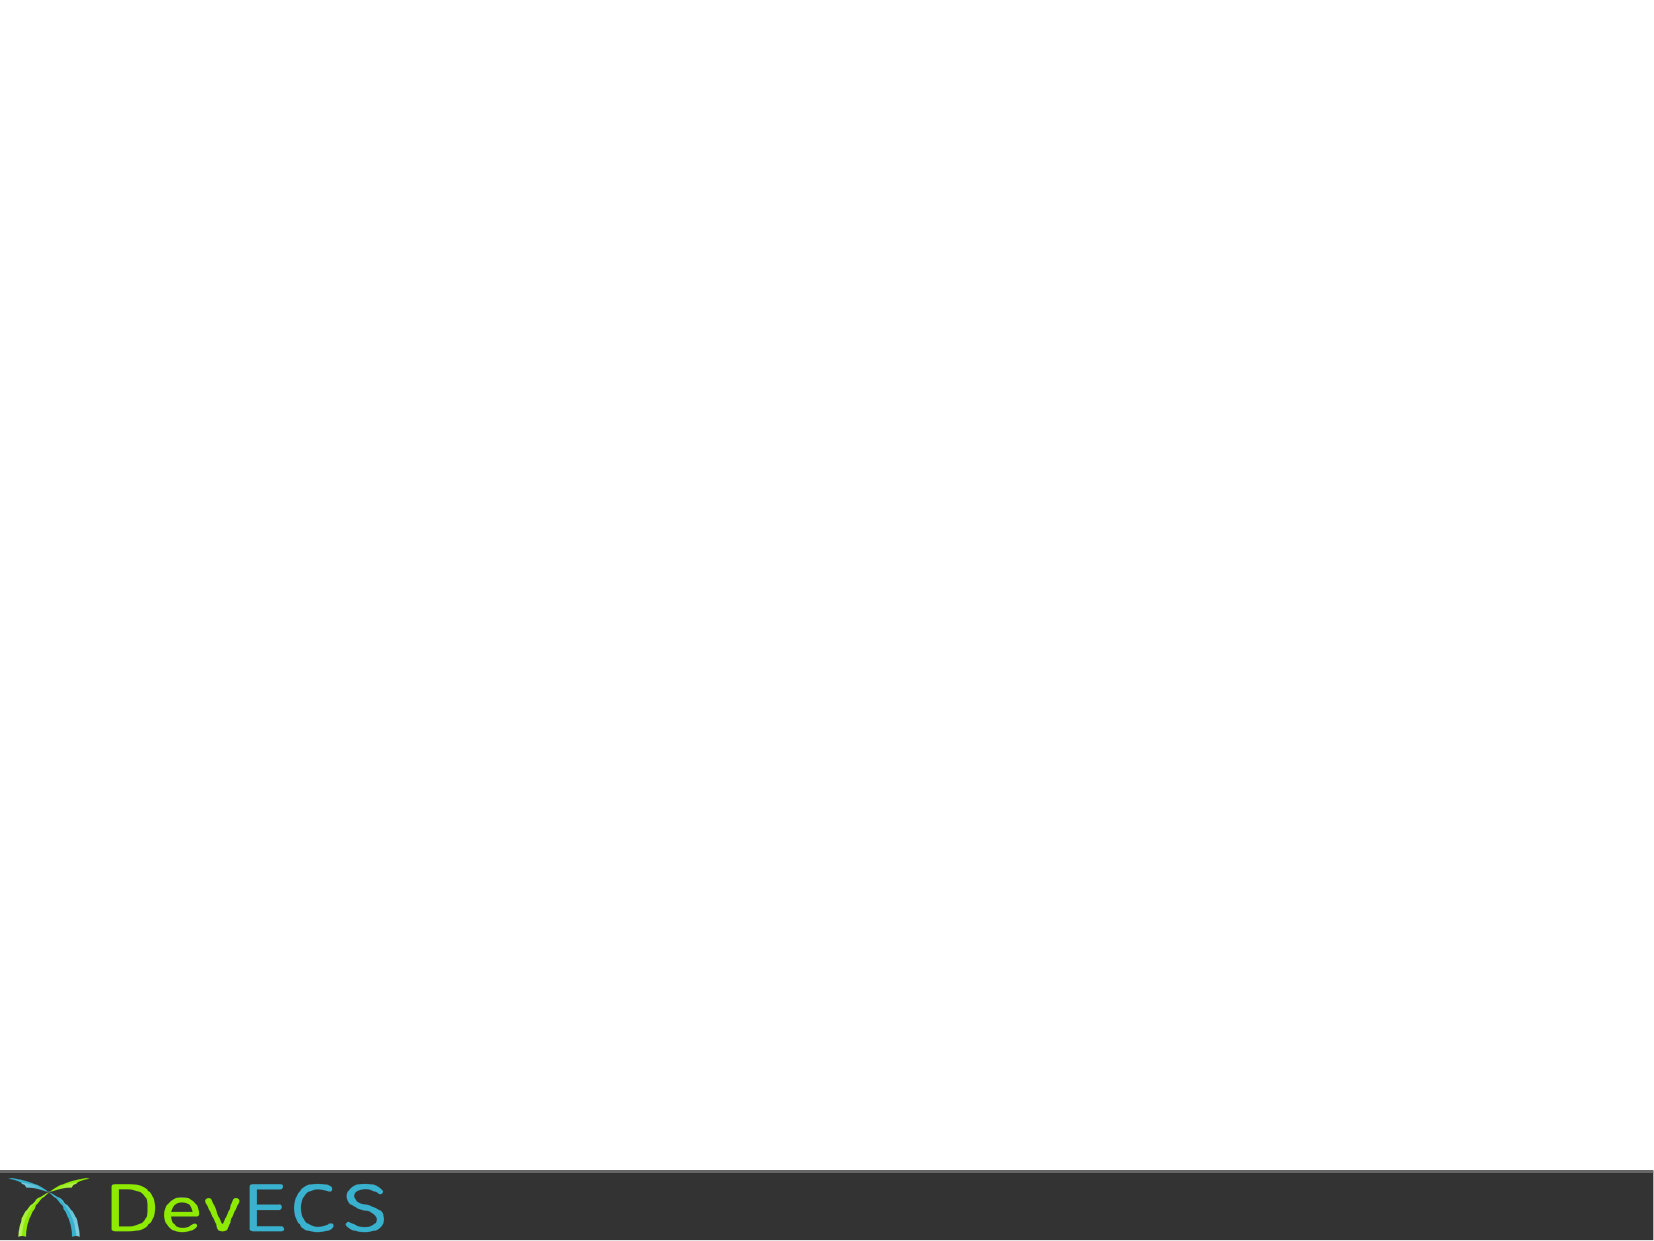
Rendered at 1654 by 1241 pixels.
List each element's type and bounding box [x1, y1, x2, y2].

picture [8, 1178, 384, 1237]
text_box [0, 1173, 1654, 1241]
